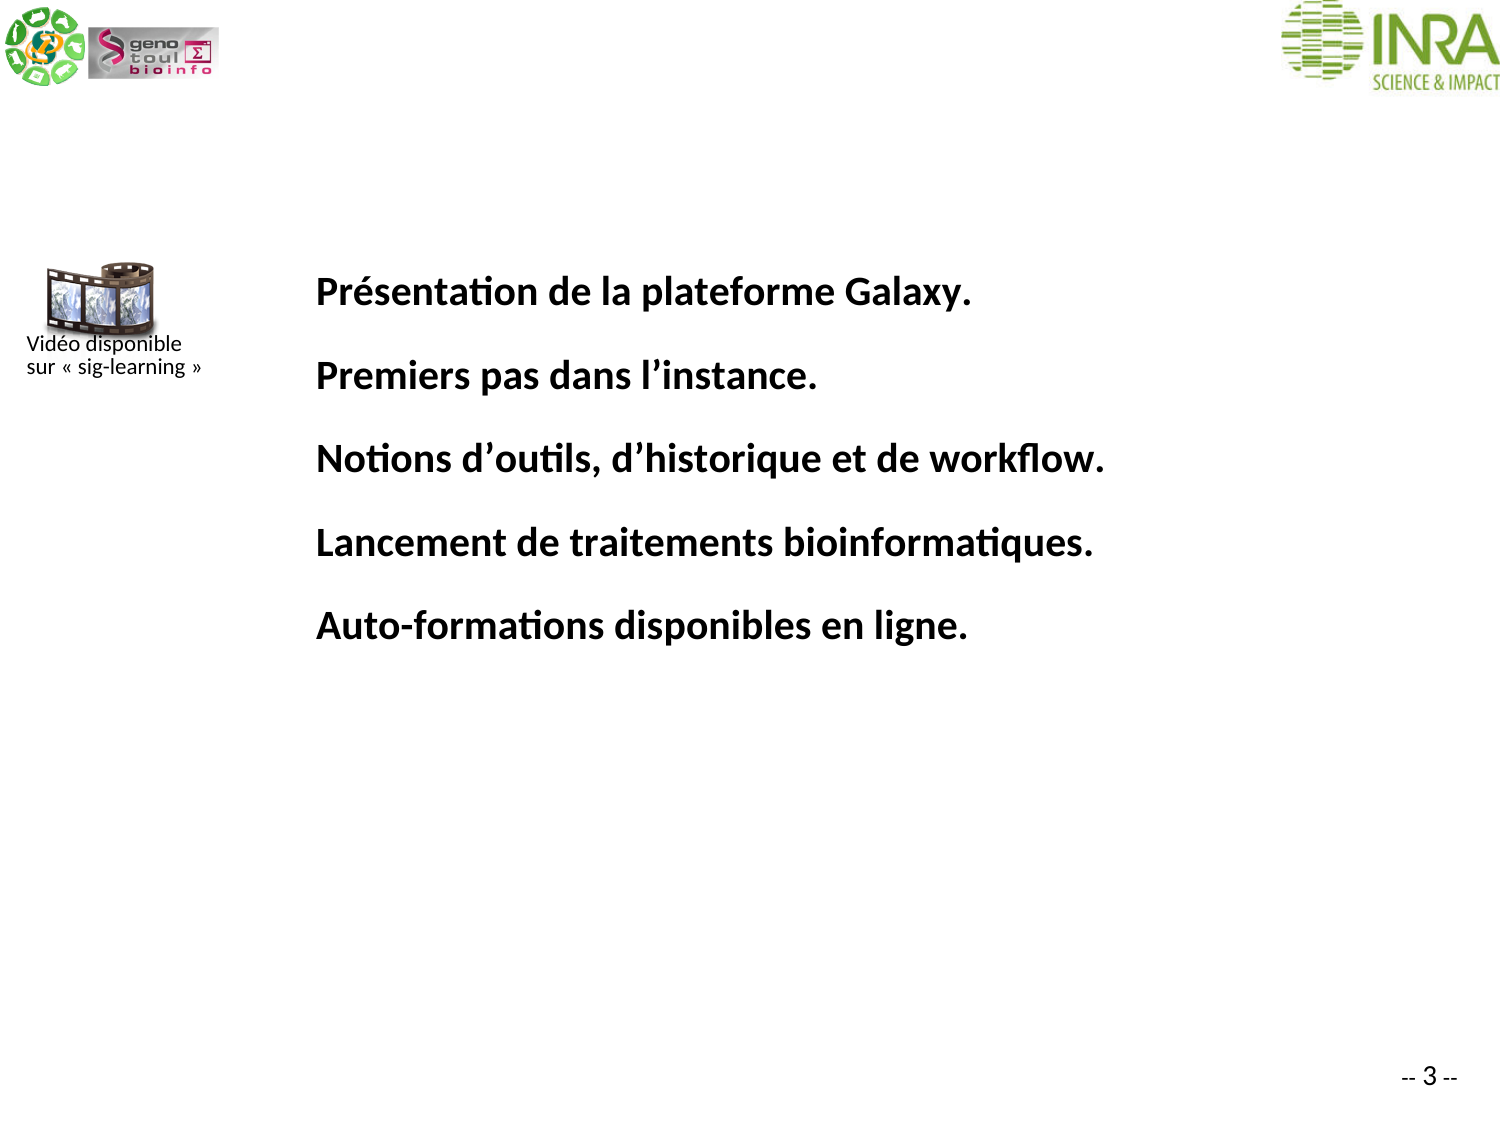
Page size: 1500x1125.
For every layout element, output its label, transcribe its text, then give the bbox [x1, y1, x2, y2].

picture [88, 27, 219, 79]
text_box Présentation de la plateforme Galaxy. Premiers pas dans l’instance. Notions d’outils, d’historique et de workflow. Lancement de traitements bioinformatiques. Auto-formations disponibles en ligne. [301, 267, 1400, 992]
picture [41, 255, 160, 326]
picture [5, 7, 85, 86]
picture [1281, 0, 1500, 110]
text_box Vidéo disponible sur « sig-learning » [11, 326, 231, 399]
